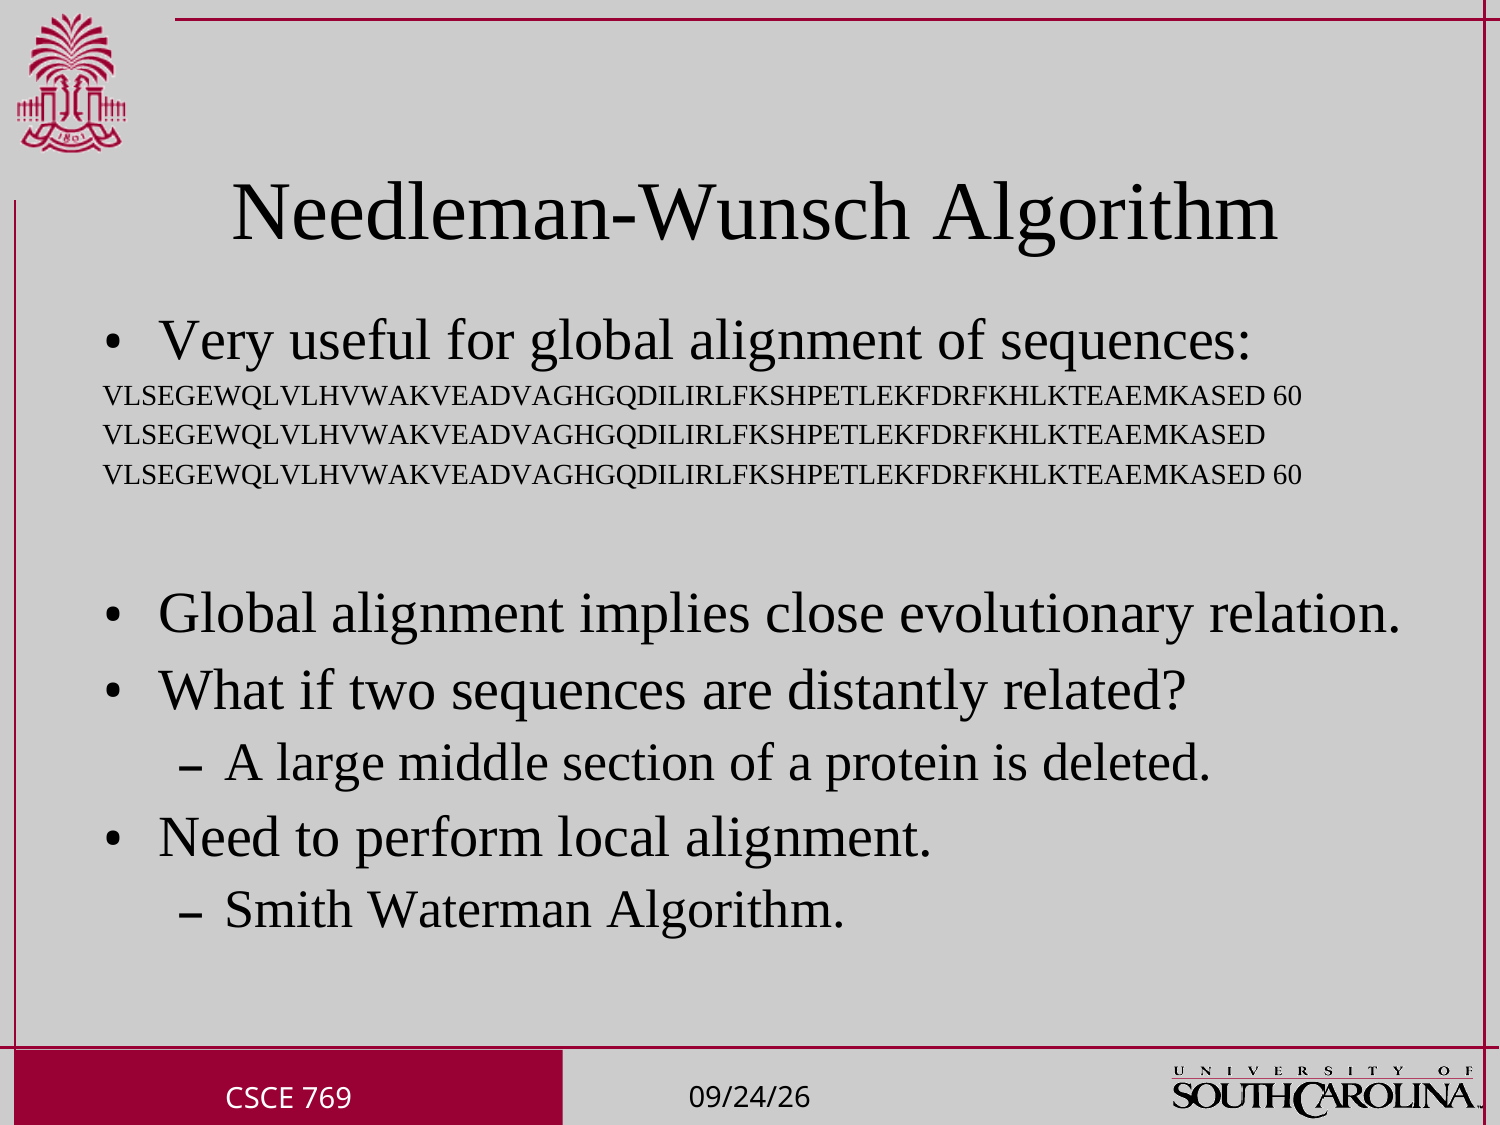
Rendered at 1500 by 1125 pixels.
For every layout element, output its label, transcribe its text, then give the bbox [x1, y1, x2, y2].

list Very useful for global alignment of sequences: VLSEGEWQLVLHVWAKVEADVAGHGQDILIRLFKSHPETLEKFDRFKHLKTEAEMKASED 60 VLSEGEWQLVLHVWAKVEADVAGHGQDILIRLFKSHPETLEKFDRFKHLKTEAEMKASED VLSEGEWQLVLHVWAKVEADVAGHGQDILIRLFKSHPETLEKFDRFKHLKTEAEMKASED 60 Global alignment implies close evolutionary relation. What if two sequences are distantly related? A large middle section of a protein is deleted. Need to perform local alignment. Smith Waterman Algorithm. [87, 299, 1426, 963]
picture [12, 12, 131, 155]
title Needleman-Wunsch Algorithm [87, 77, 1426, 266]
picture [1162, 1049, 1483, 1125]
